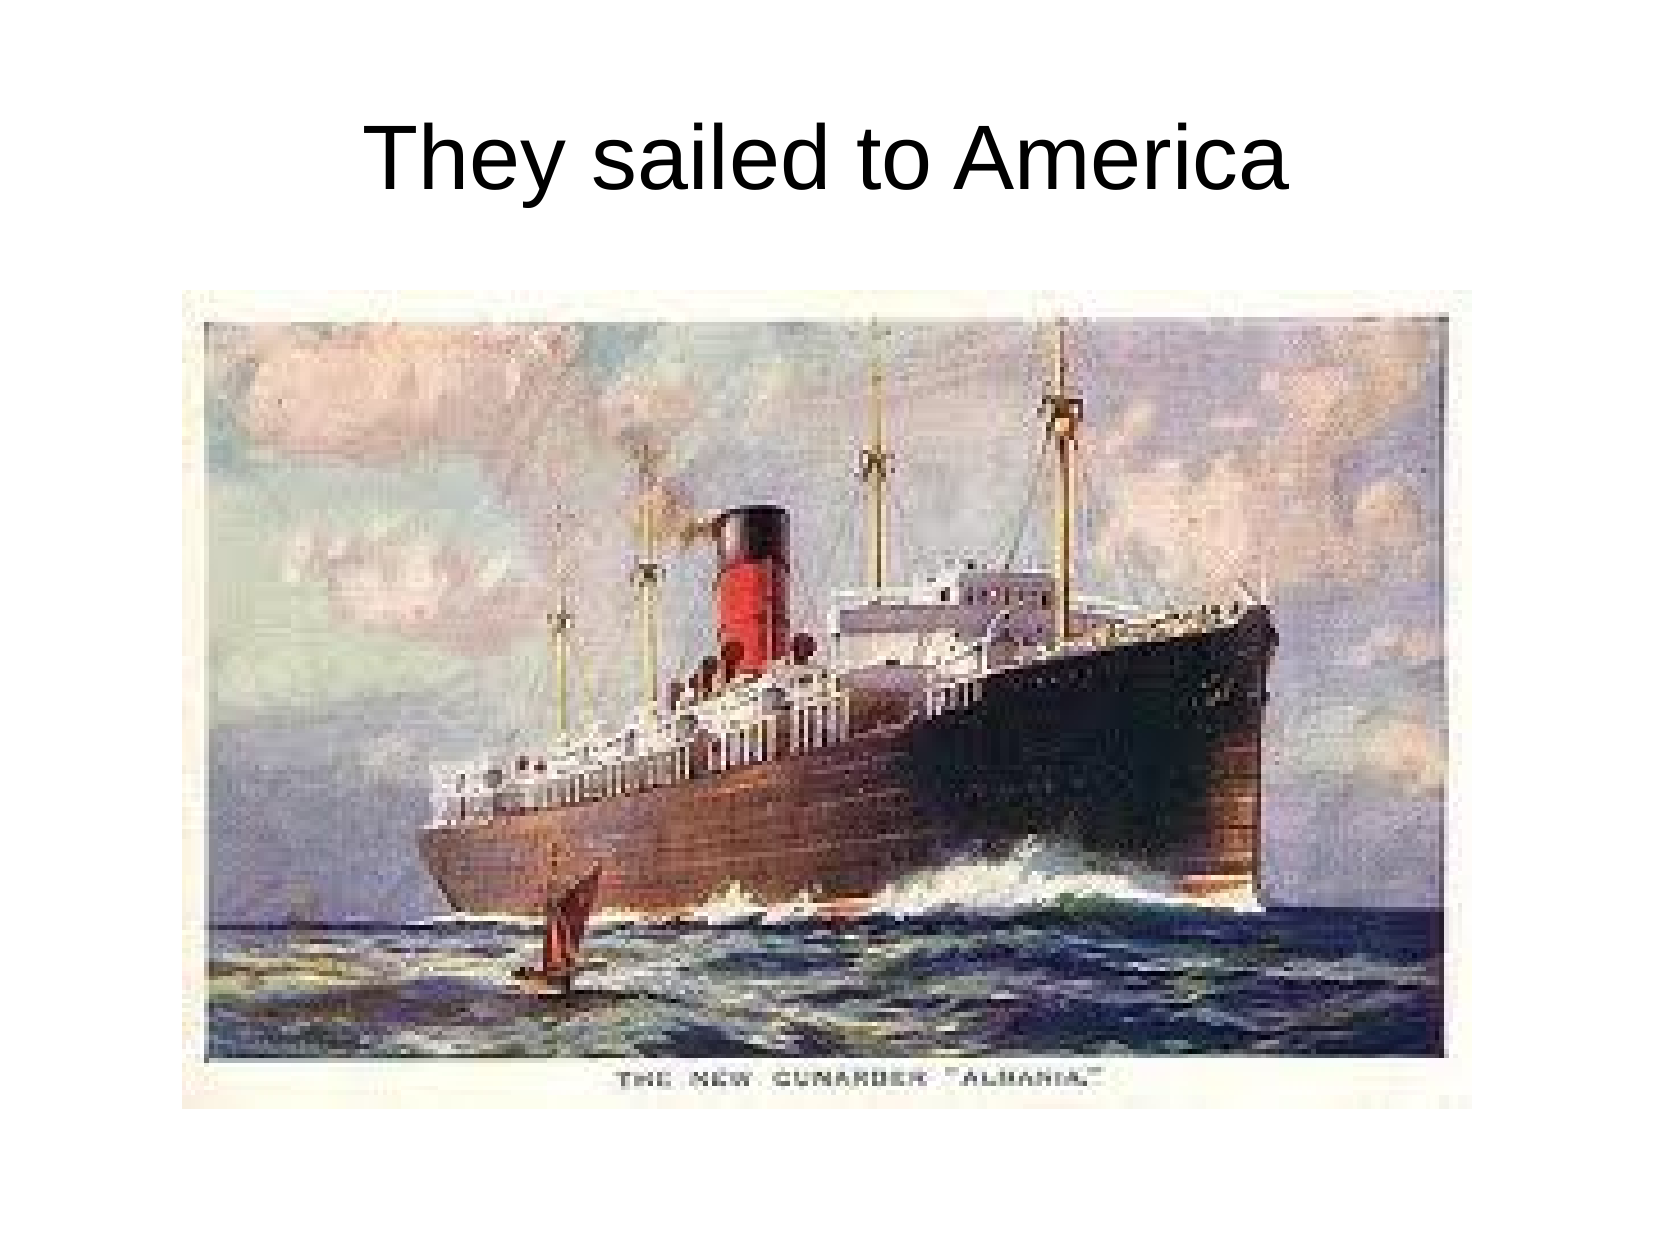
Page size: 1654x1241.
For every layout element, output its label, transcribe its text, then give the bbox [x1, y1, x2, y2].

title They sailed to America [82, 49, 1571, 257]
picture [182, 290, 1472, 1109]
